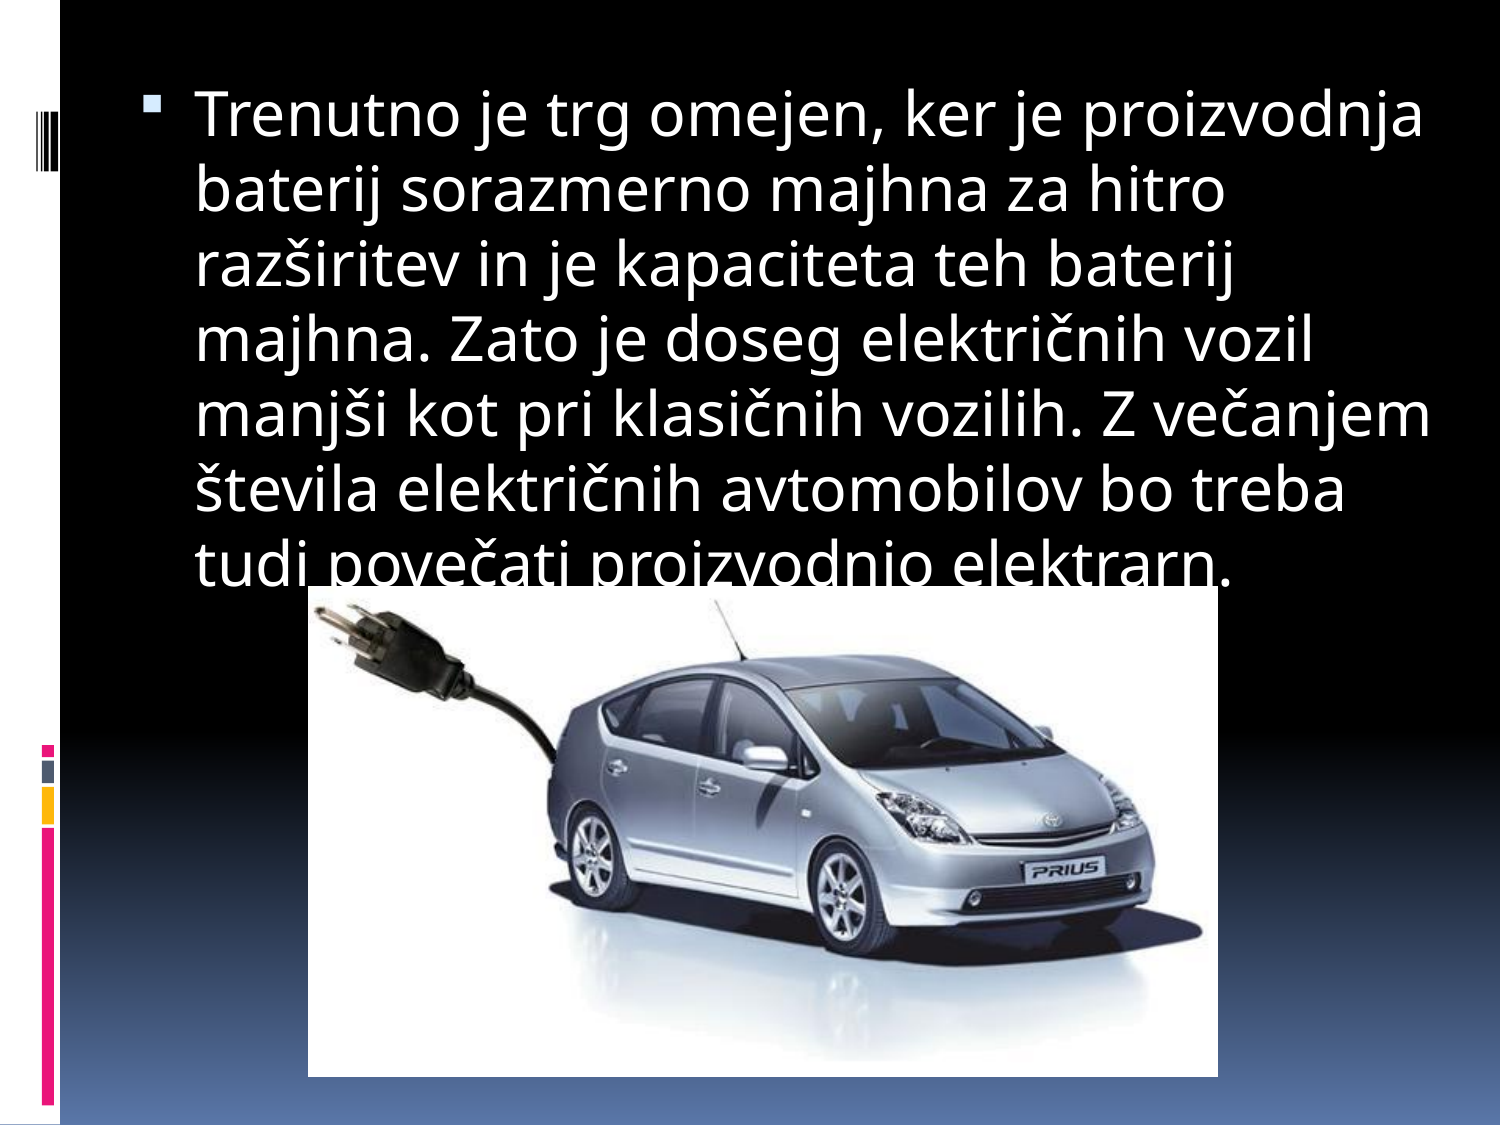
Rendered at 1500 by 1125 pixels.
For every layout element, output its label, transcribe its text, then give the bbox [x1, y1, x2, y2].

picture [308, 586, 1218, 1077]
list Trenutno je trg omejen, ker je proizvodnja baterij sorazmerno majhna za hitro razširitev in je kapaciteta teh baterij majhna. Zato je doseg električnih vozil manjši kot pri klasičnih vozilih. Z večanjem števila električnih avtomobilov bo treba tudi povečati proizvodnjo elektrarn. [112, 66, 1459, 1083]
